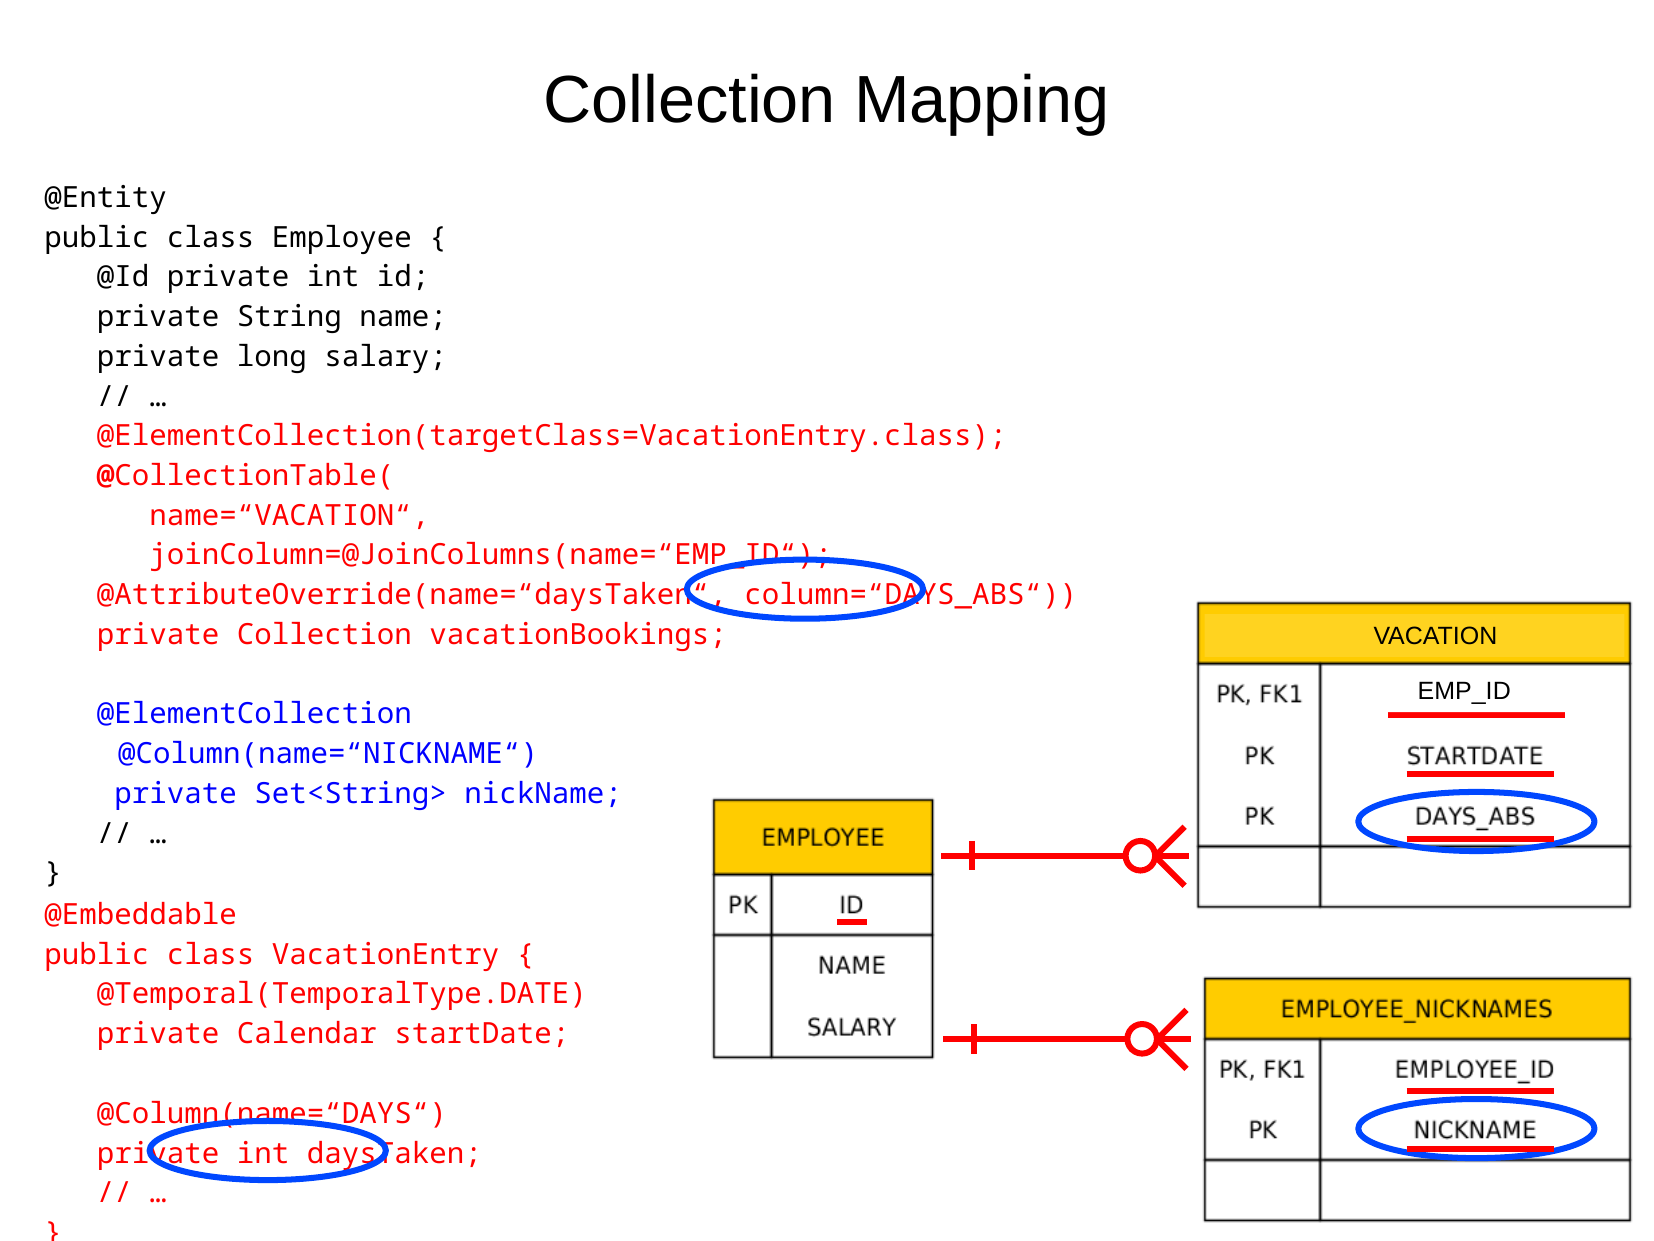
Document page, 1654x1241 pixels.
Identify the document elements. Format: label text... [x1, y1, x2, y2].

text_box @Embeddable public class VacationEntry { @Temporal(TemporalType.DATE) private Calendar startDate; @Column(name=“DAYS“) private int daysTaken; // … } [29, 885, 530, 1241]
text_box [1127, 1024, 1157, 1054]
picture [994, 594, 1002, 602]
text_box EMP_ID [1339, 669, 1588, 712]
text_box @Entity public class Employee { @Id private int id; private String name; private long salary; // … @ElementCollection(targetClass=VacationEntry.class); @CollectionTable( name=“VACATION“, joinColumn=@JoinColumns(name=“EMP_ID“); @AttributeOverride(name=“daysTaken“, column=“DAYS_ABS“)) private Collection vacationBookings; @ElementCollection @Column(name=“NICKNAME“) private Set<String> nickName; // … } [691, 563, 914, 615]
text_box @Entity public class Employee { @Id private int id; private String name; private long salary; // … @ElementCollection(targetClass=VacationEntry.class); @CollectionTable( name=“VACATION“, joinColumn=@JoinColumns(name=“EMP_ID“); @AttributeOverride(name=“daysTaken“, column=“DAYS_ABS“)) private Collection vacationBookings; @ElementCollection @Column(name=“NICKNAME“) private Set<String> nickName; // … } [29, 168, 914, 891]
text_box [1125, 840, 1156, 871]
picture [708, 590, 1639, 1234]
text_box VACATION [1204, 614, 1623, 657]
title Collection Mapping [82, 3, 1571, 196]
